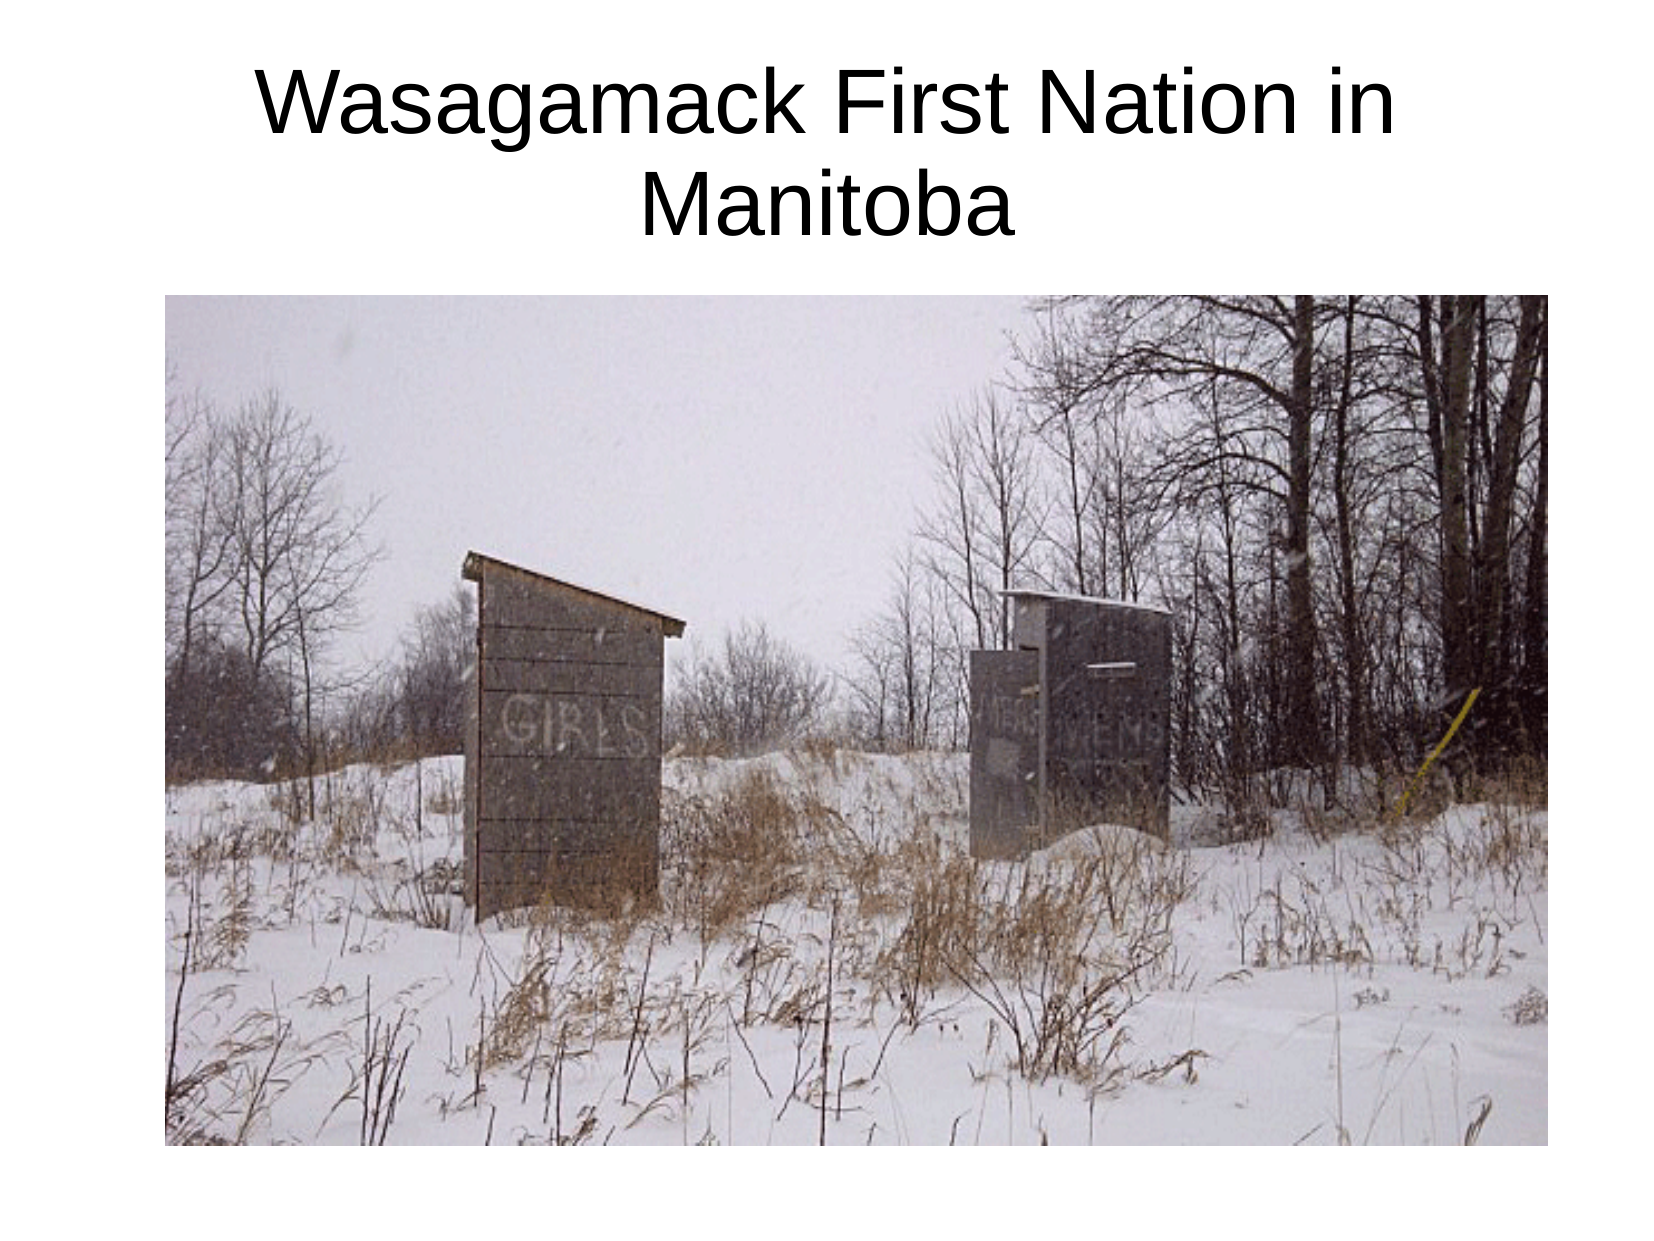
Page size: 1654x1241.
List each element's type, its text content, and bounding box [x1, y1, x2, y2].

picture [165, 295, 1548, 1146]
title Wasagamack First Nation in Manitoba [82, 49, 1571, 257]
